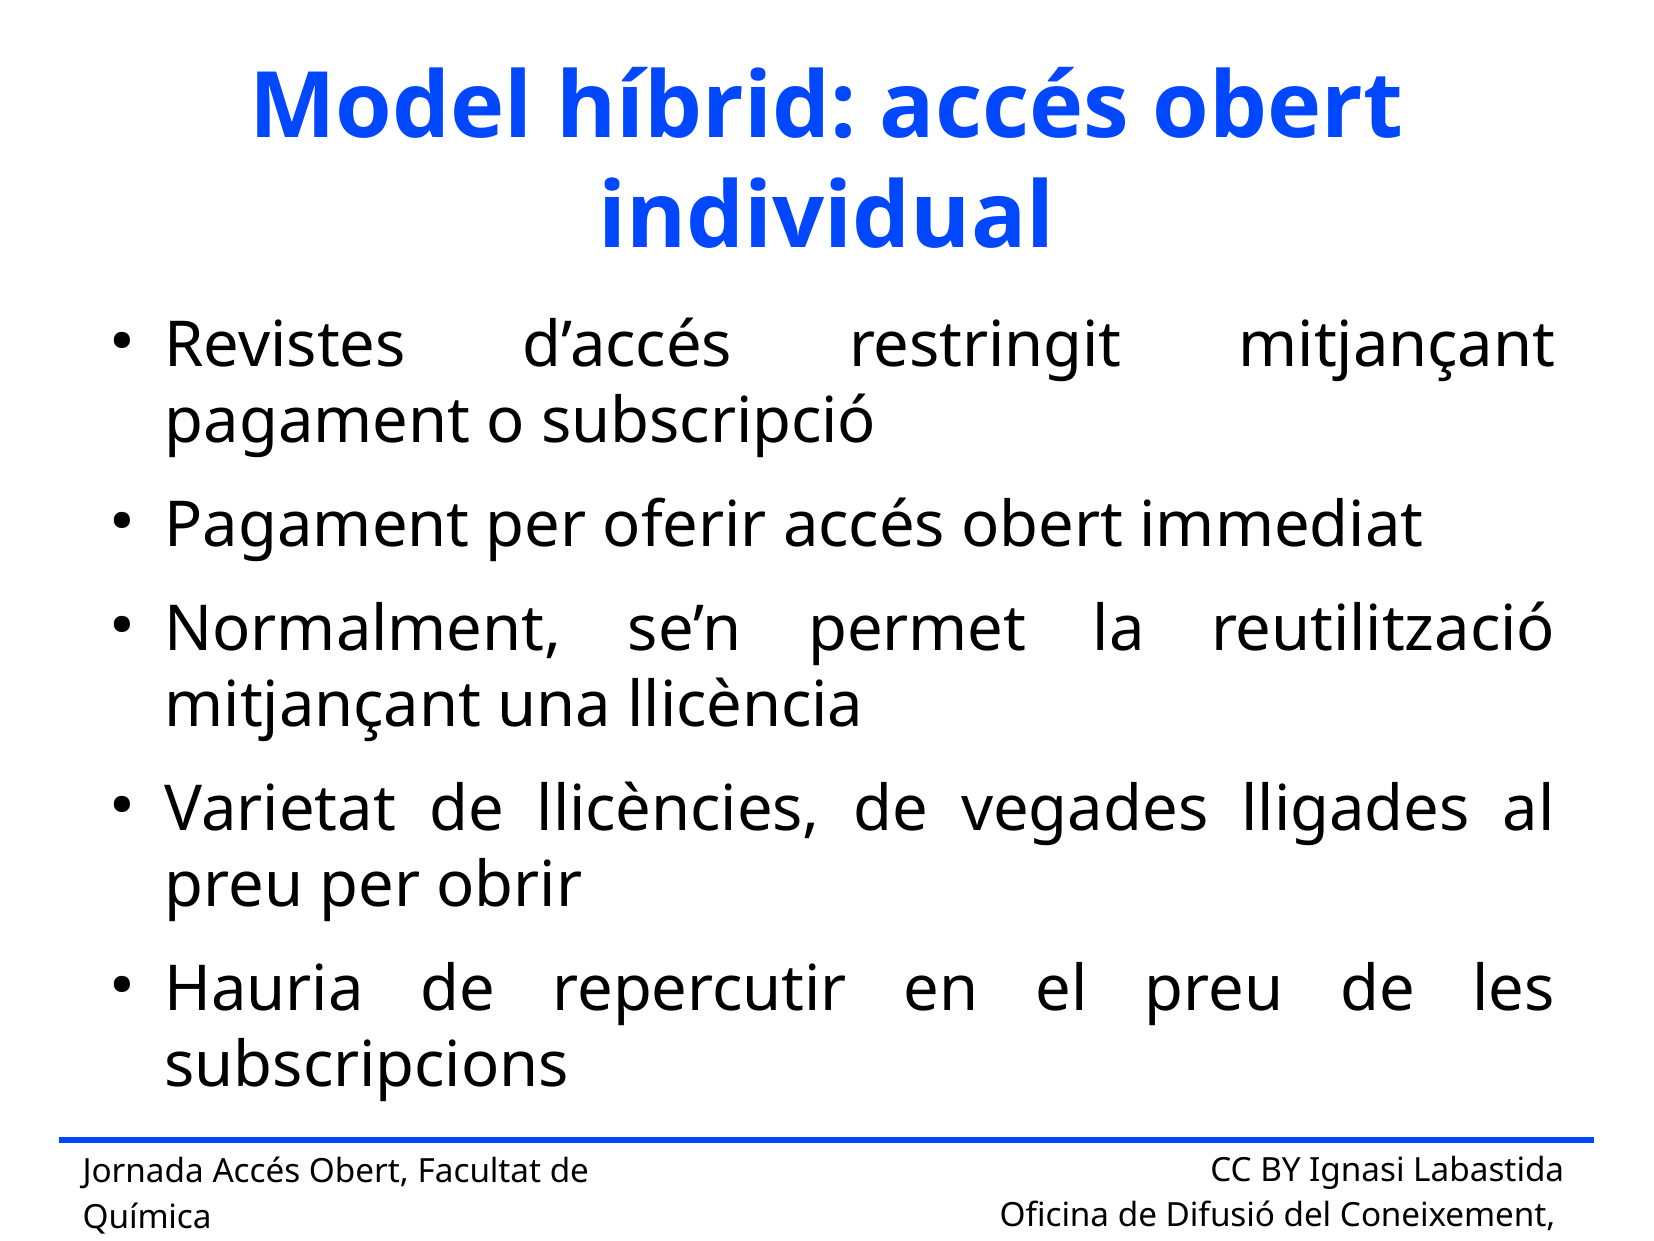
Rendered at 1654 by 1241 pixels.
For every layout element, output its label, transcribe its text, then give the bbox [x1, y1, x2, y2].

list Revistes d’accés restringit mitjançant pagament o subscripció Pagament per oferir accés obert immediat Normalment, se’n permet la reutilització mitjançant una llicència Varietat de llicències, de vegades lligades al preu per obrir Hauria de repercutir en el preu de les subscripcions [82, 291, 1571, 1111]
title Model híbrid: accés obert individual [82, 38, 1571, 267]
